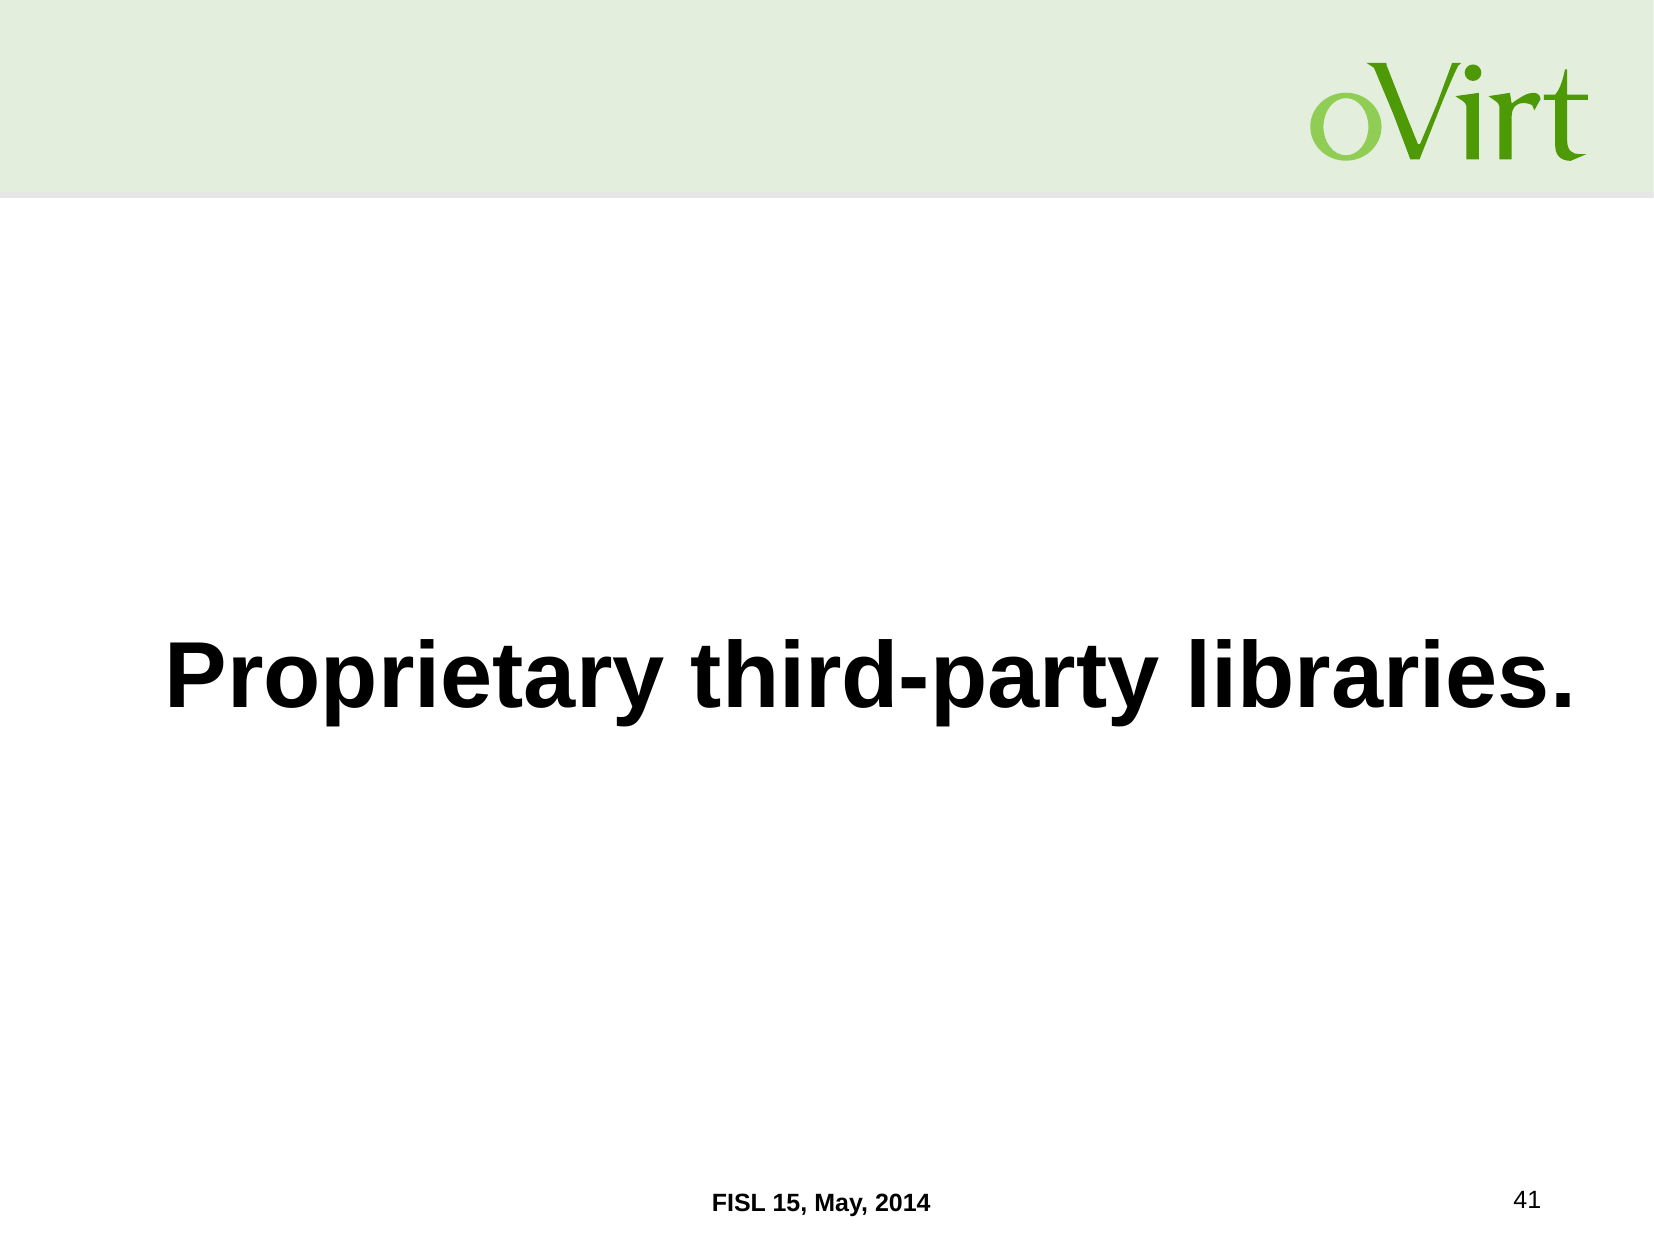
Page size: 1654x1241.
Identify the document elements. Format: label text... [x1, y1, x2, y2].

text_box Proprietary third-party libraries. [150, 615, 1654, 750]
